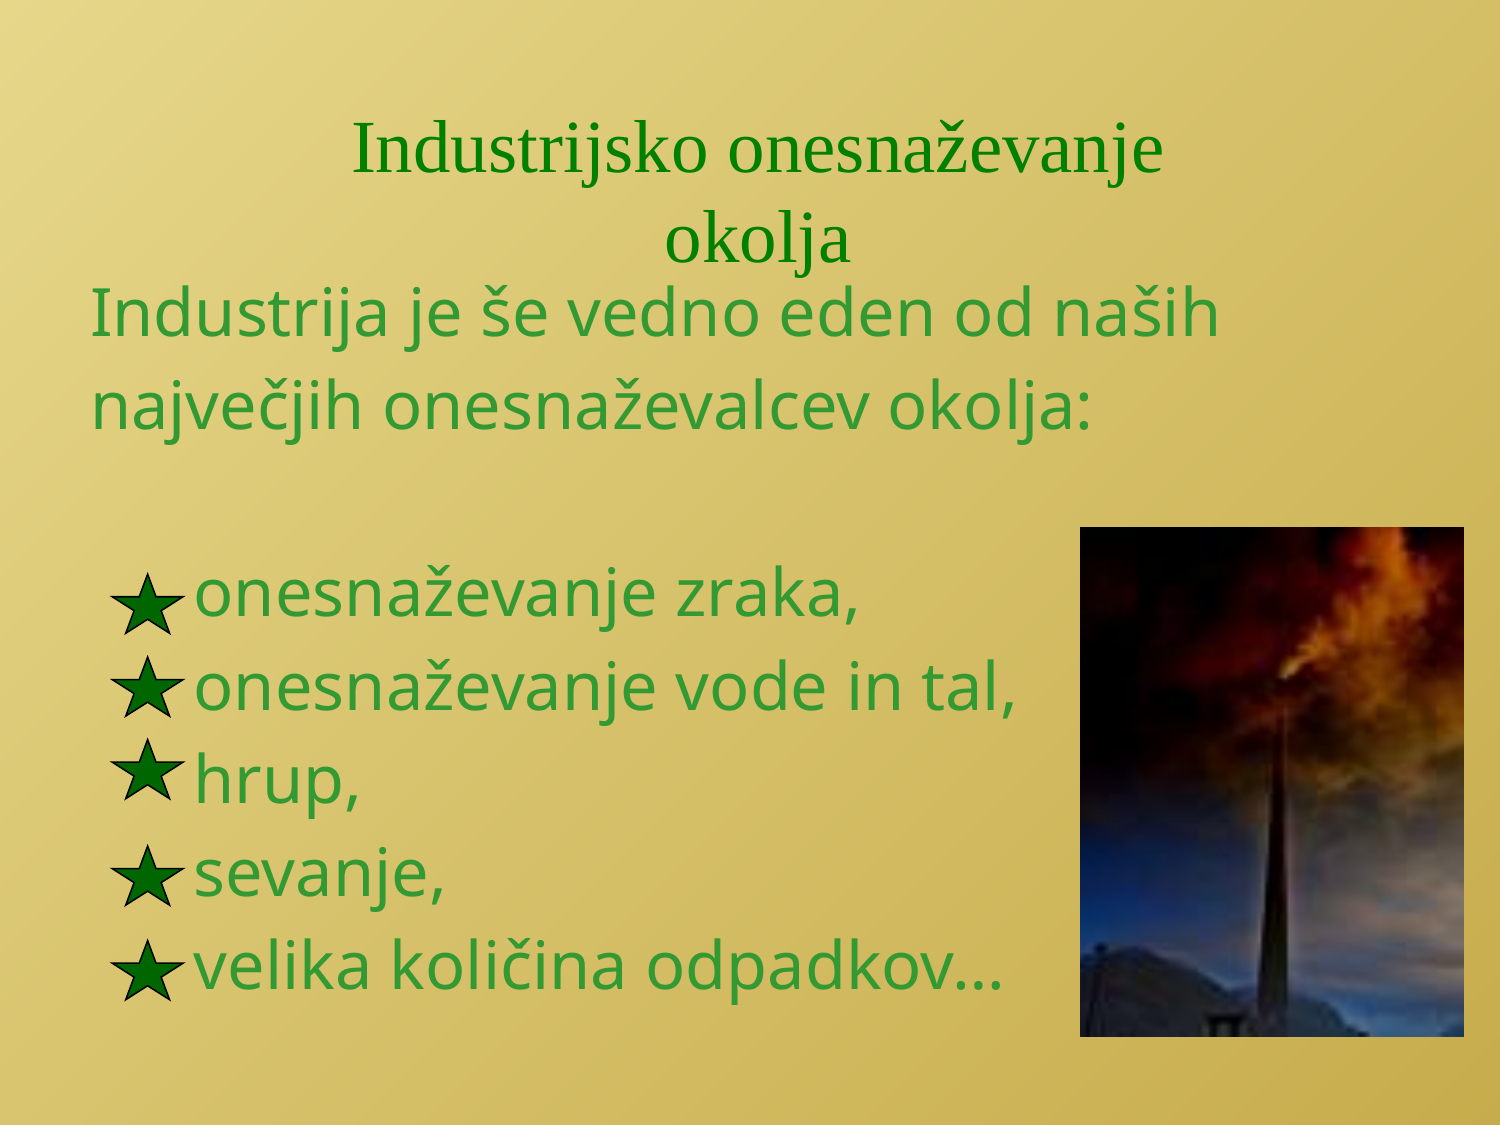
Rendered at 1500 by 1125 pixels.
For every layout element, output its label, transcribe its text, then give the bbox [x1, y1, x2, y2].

text_box [112, 574, 184, 634]
text_box [112, 940, 184, 1000]
text_box [112, 846, 184, 906]
list Industrija je še vedno eden od naših največjih onesnaževalcev okolja: onesnaževanje zraka, onesnaževanje vode in tal, hrup, sevanje, velika količina odpadkov… [75, 262, 1425, 1083]
text_box [112, 739, 184, 799]
text_box [112, 657, 184, 717]
picture [1080, 527, 1464, 1037]
text_box Industrijsko onesnaževanje okolja [336, 90, 1140, 244]
